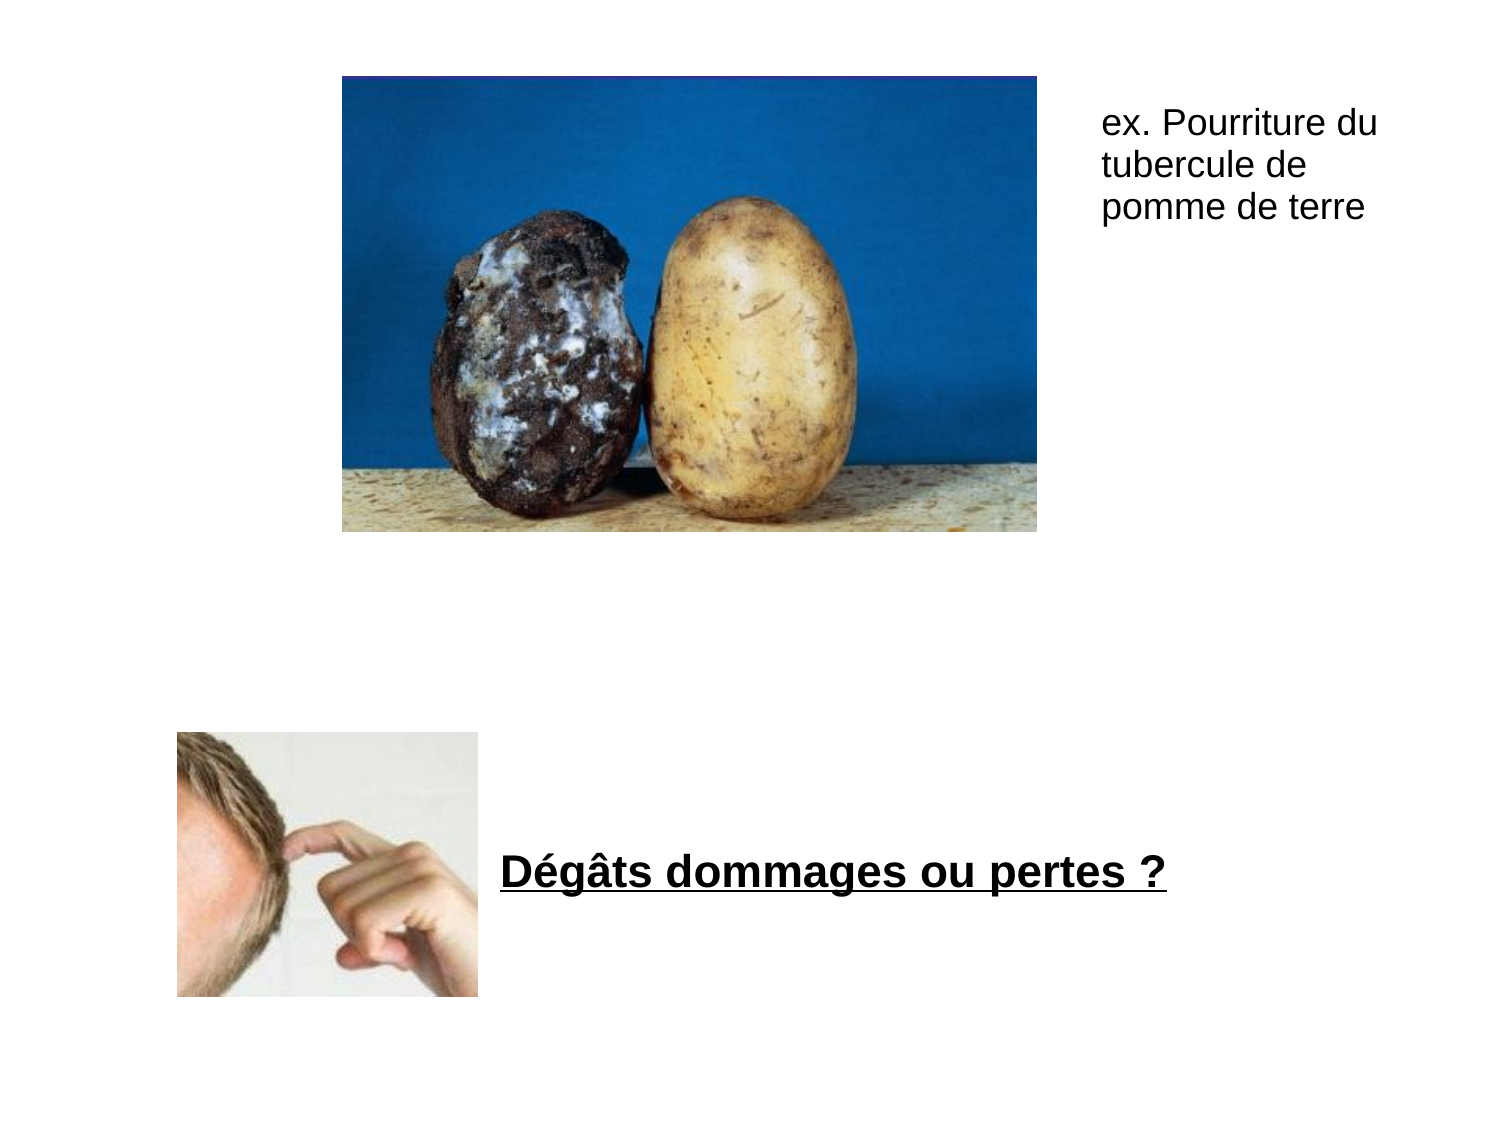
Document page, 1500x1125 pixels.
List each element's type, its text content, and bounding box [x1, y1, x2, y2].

text_box ex. Pourriture du tubercule de pomme de terre [1086, 94, 1394, 236]
list Dégâts dommages ou pertes ? [75, 59, 1425, 916]
picture [177, 732, 478, 997]
picture [342, 76, 1037, 532]
